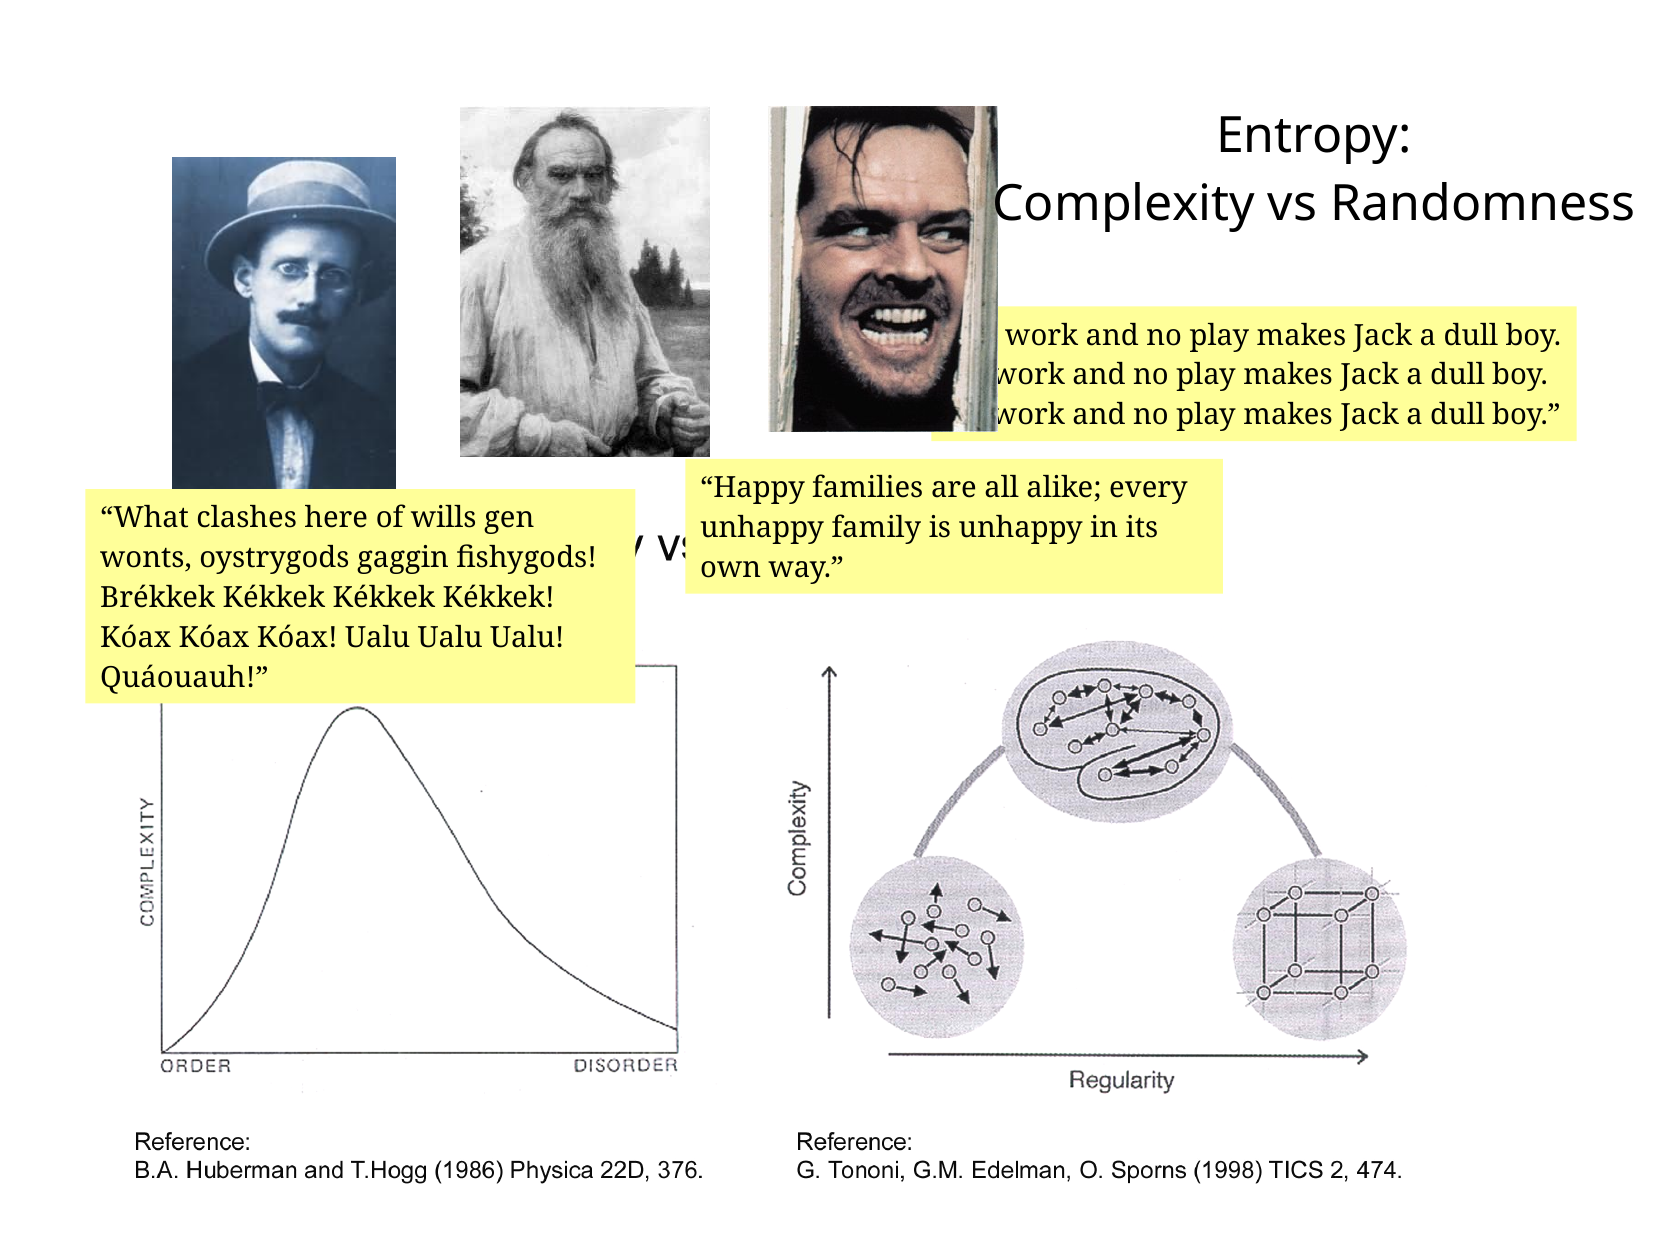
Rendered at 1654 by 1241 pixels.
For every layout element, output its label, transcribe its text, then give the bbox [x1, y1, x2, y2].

text_box “What clashes here of wills gen wonts, oystrygods gaggin fishygods! Brékkek Kékkek Kékkek Kékkek! Kóax Kóax Kóax! Ualu Ualu Ualu! Quáouauh!” [85, 489, 636, 704]
text_box “All work and no play makes Jack a dull boy. All work and no play makes Jack a dull boy. All work and no play makes Jack a dull boy.” [931, 306, 1577, 442]
text_box “Happy families are all alike; every unhappy family is unhappy in its own way.” [685, 458, 1223, 594]
picture [35, 157, 1536, 1241]
picture [460, 106, 710, 457]
text_box Entropy: Complexity vs Randomness [975, 91, 1653, 263]
picture [768, 106, 998, 432]
